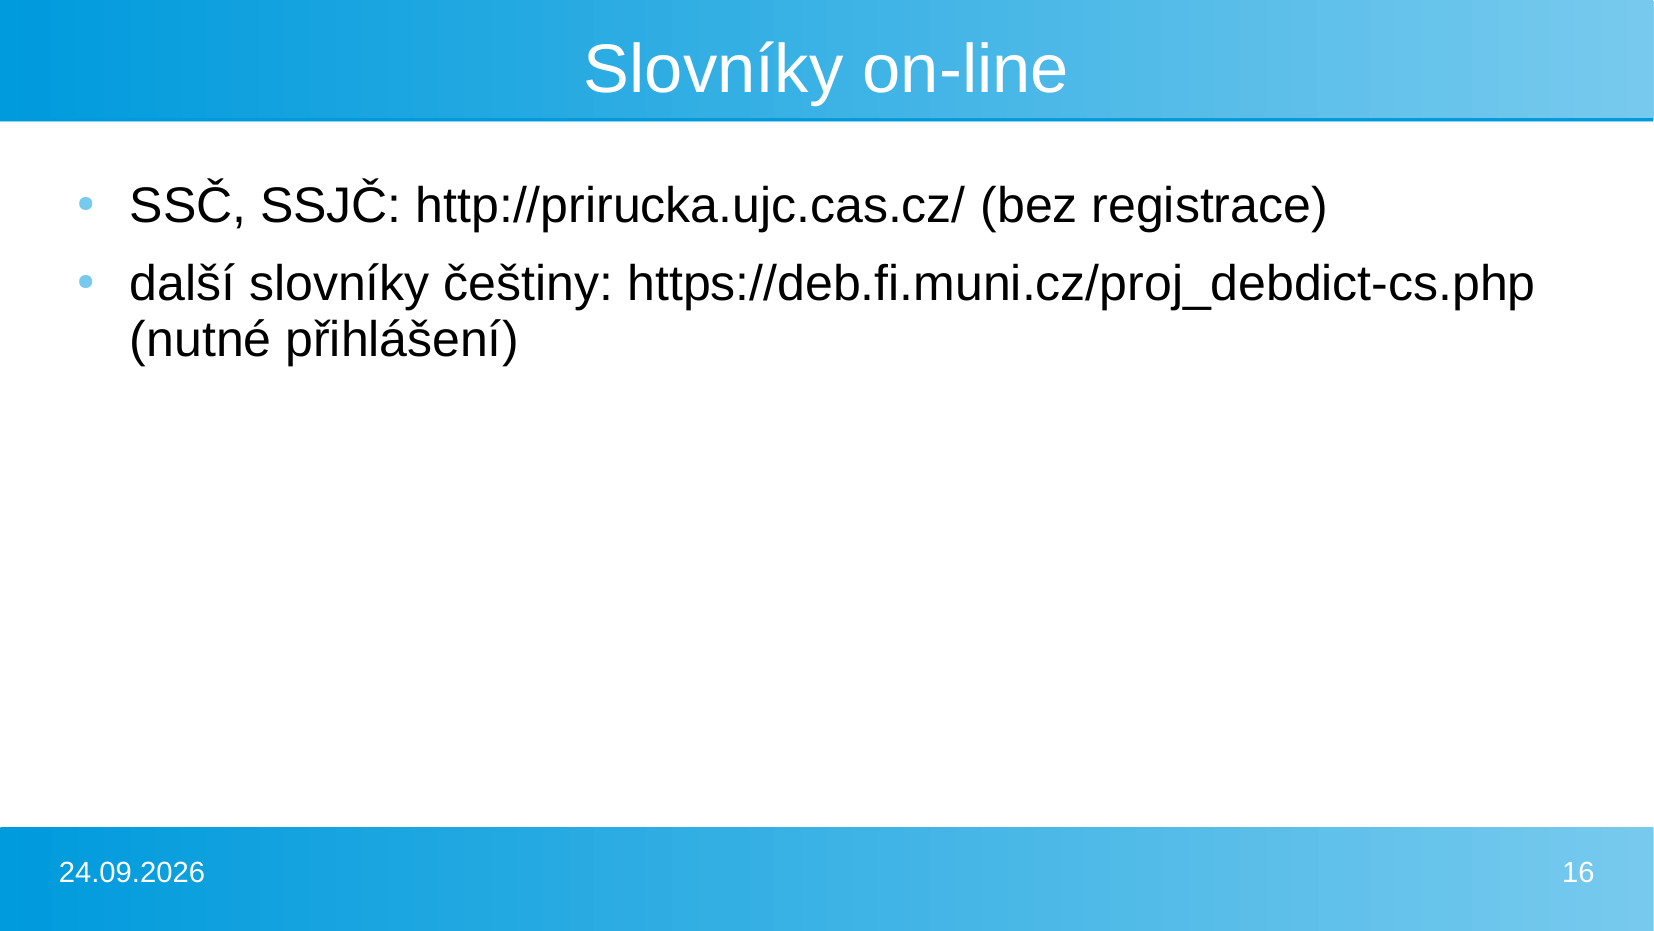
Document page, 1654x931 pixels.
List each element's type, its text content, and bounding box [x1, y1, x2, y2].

list SSČ, SSJČ: http://prirucka.ujc.cas.cz/ (bez registrace) další slovníky češtiny: https://deb.fi.muni.cz/proj_debdict-cs.php (nutné přihlášení) [59, 177, 1595, 768]
title Slovníky on-line [59, 29, 1595, 108]
